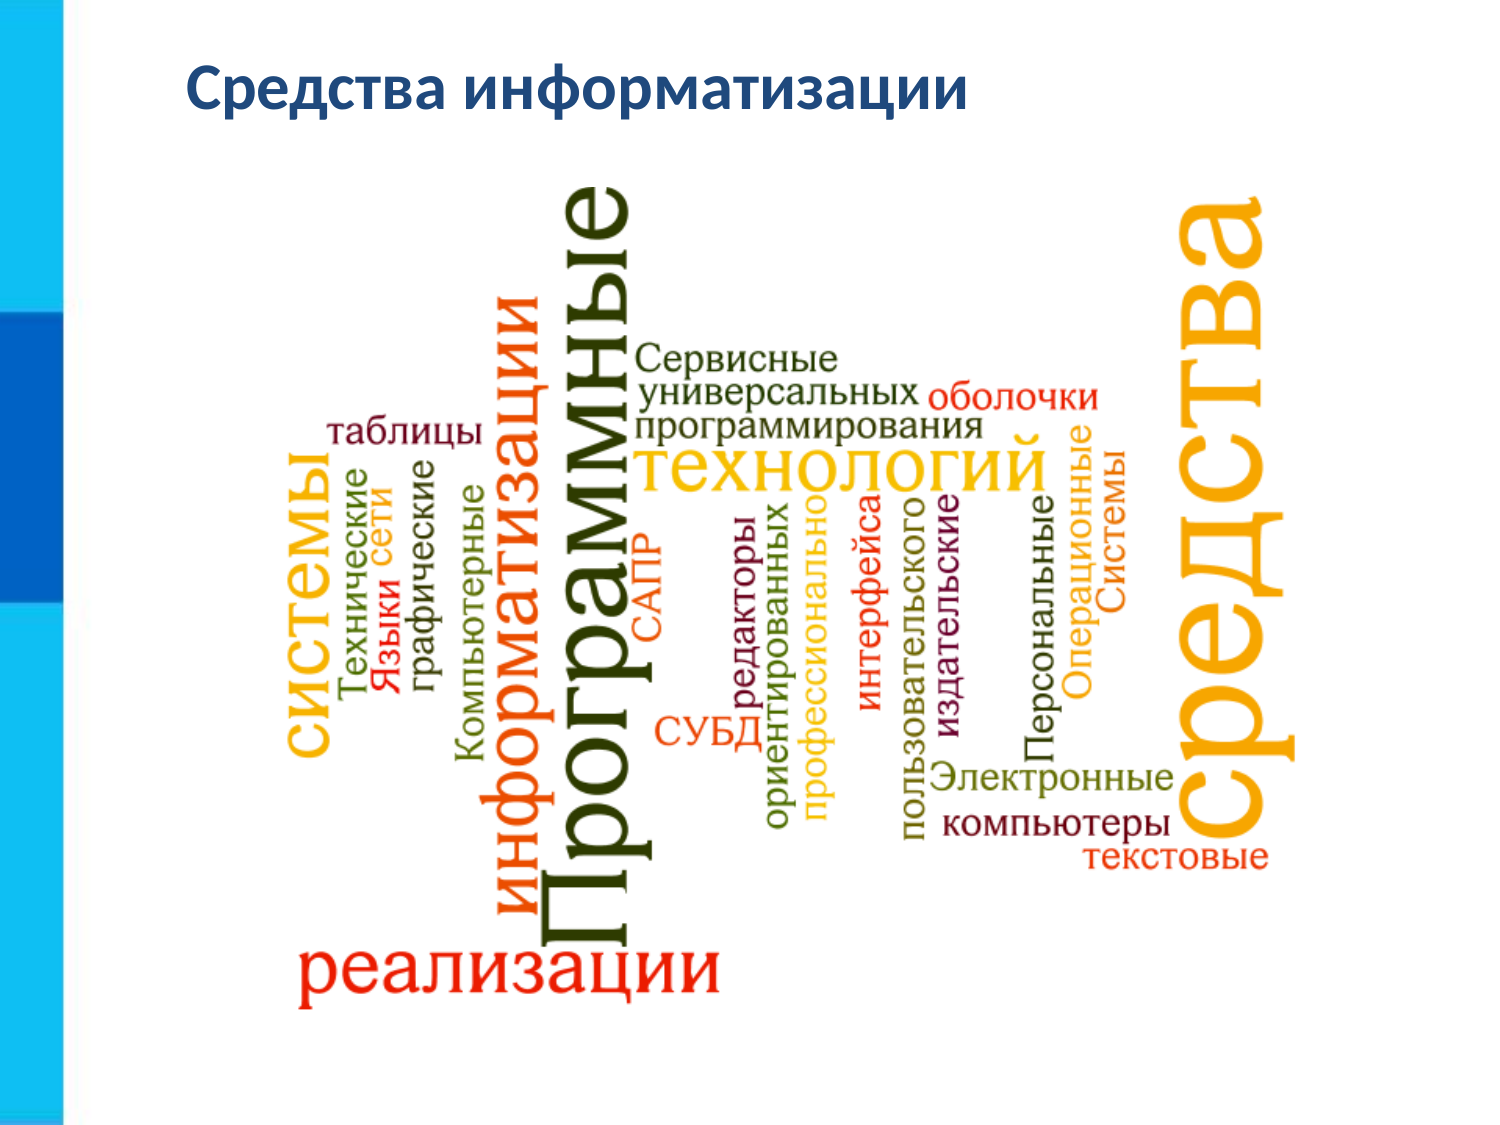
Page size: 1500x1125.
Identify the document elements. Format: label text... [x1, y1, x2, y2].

title Средства информатизации [171, 30, 1425, 135]
picture [0, 0, 1500, 1125]
